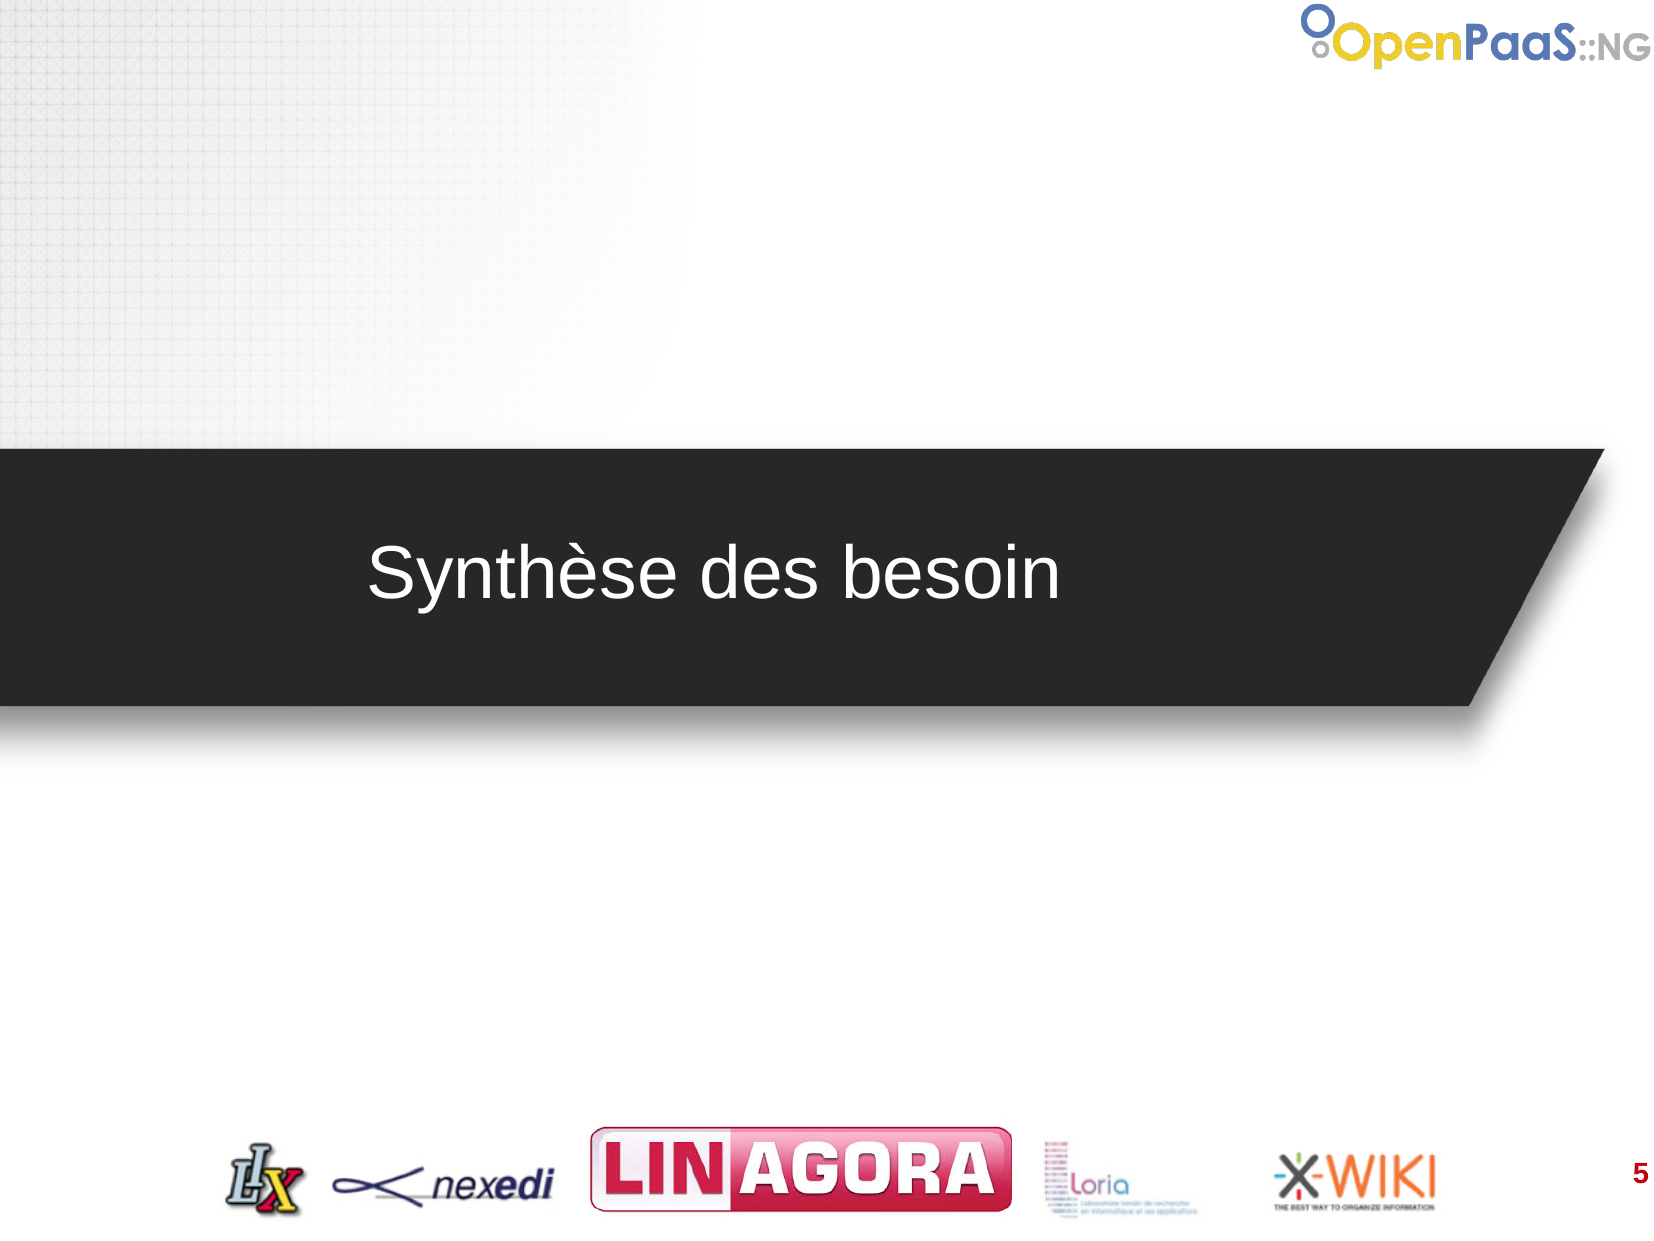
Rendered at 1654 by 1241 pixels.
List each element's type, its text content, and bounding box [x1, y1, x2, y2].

title Synthèse des besoin [82, 460, 1347, 686]
picture [0, 0, 1630, 792]
picture [1299, 2, 1651, 71]
picture [212, 1119, 1453, 1229]
